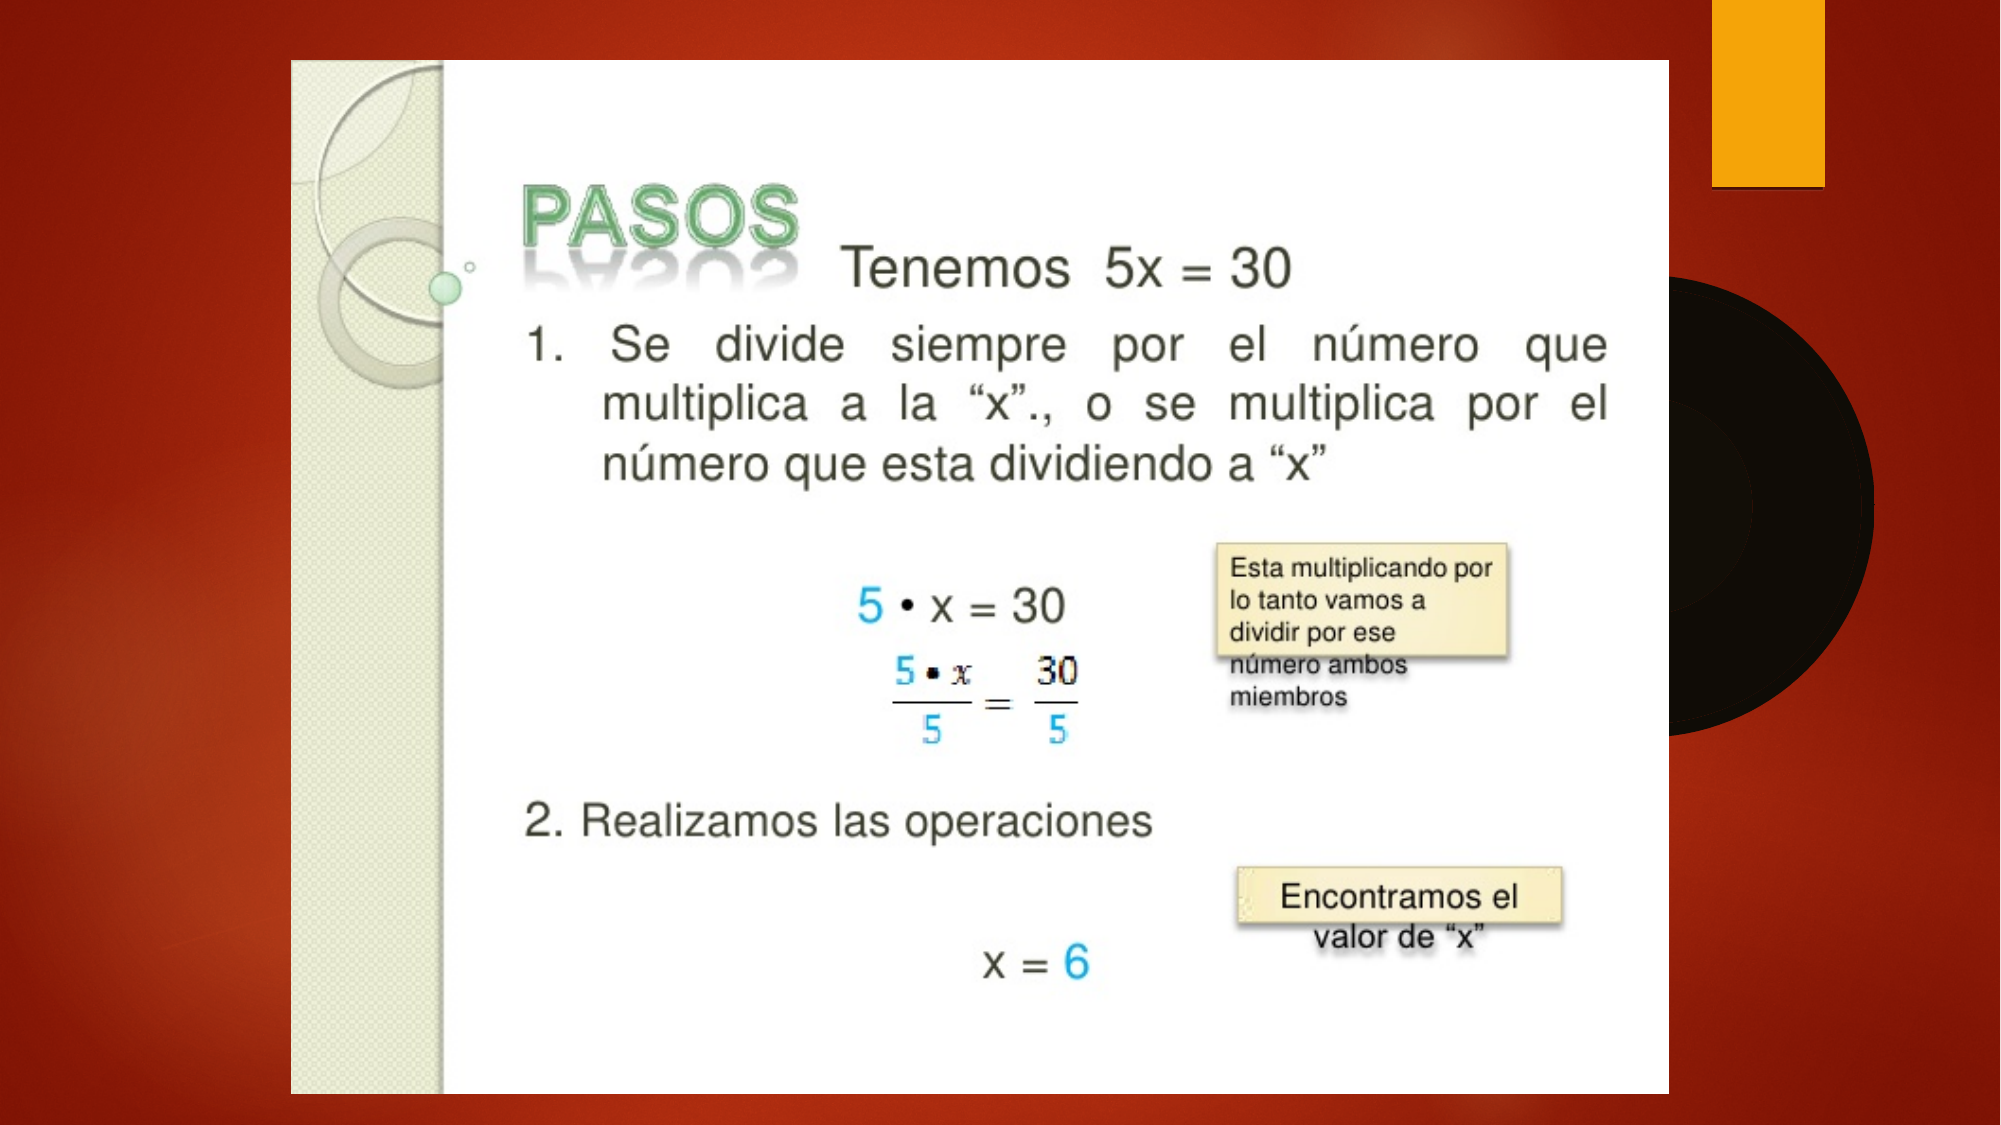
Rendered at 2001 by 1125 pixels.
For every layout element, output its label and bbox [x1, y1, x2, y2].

picture [291, 60, 1669, 1095]
